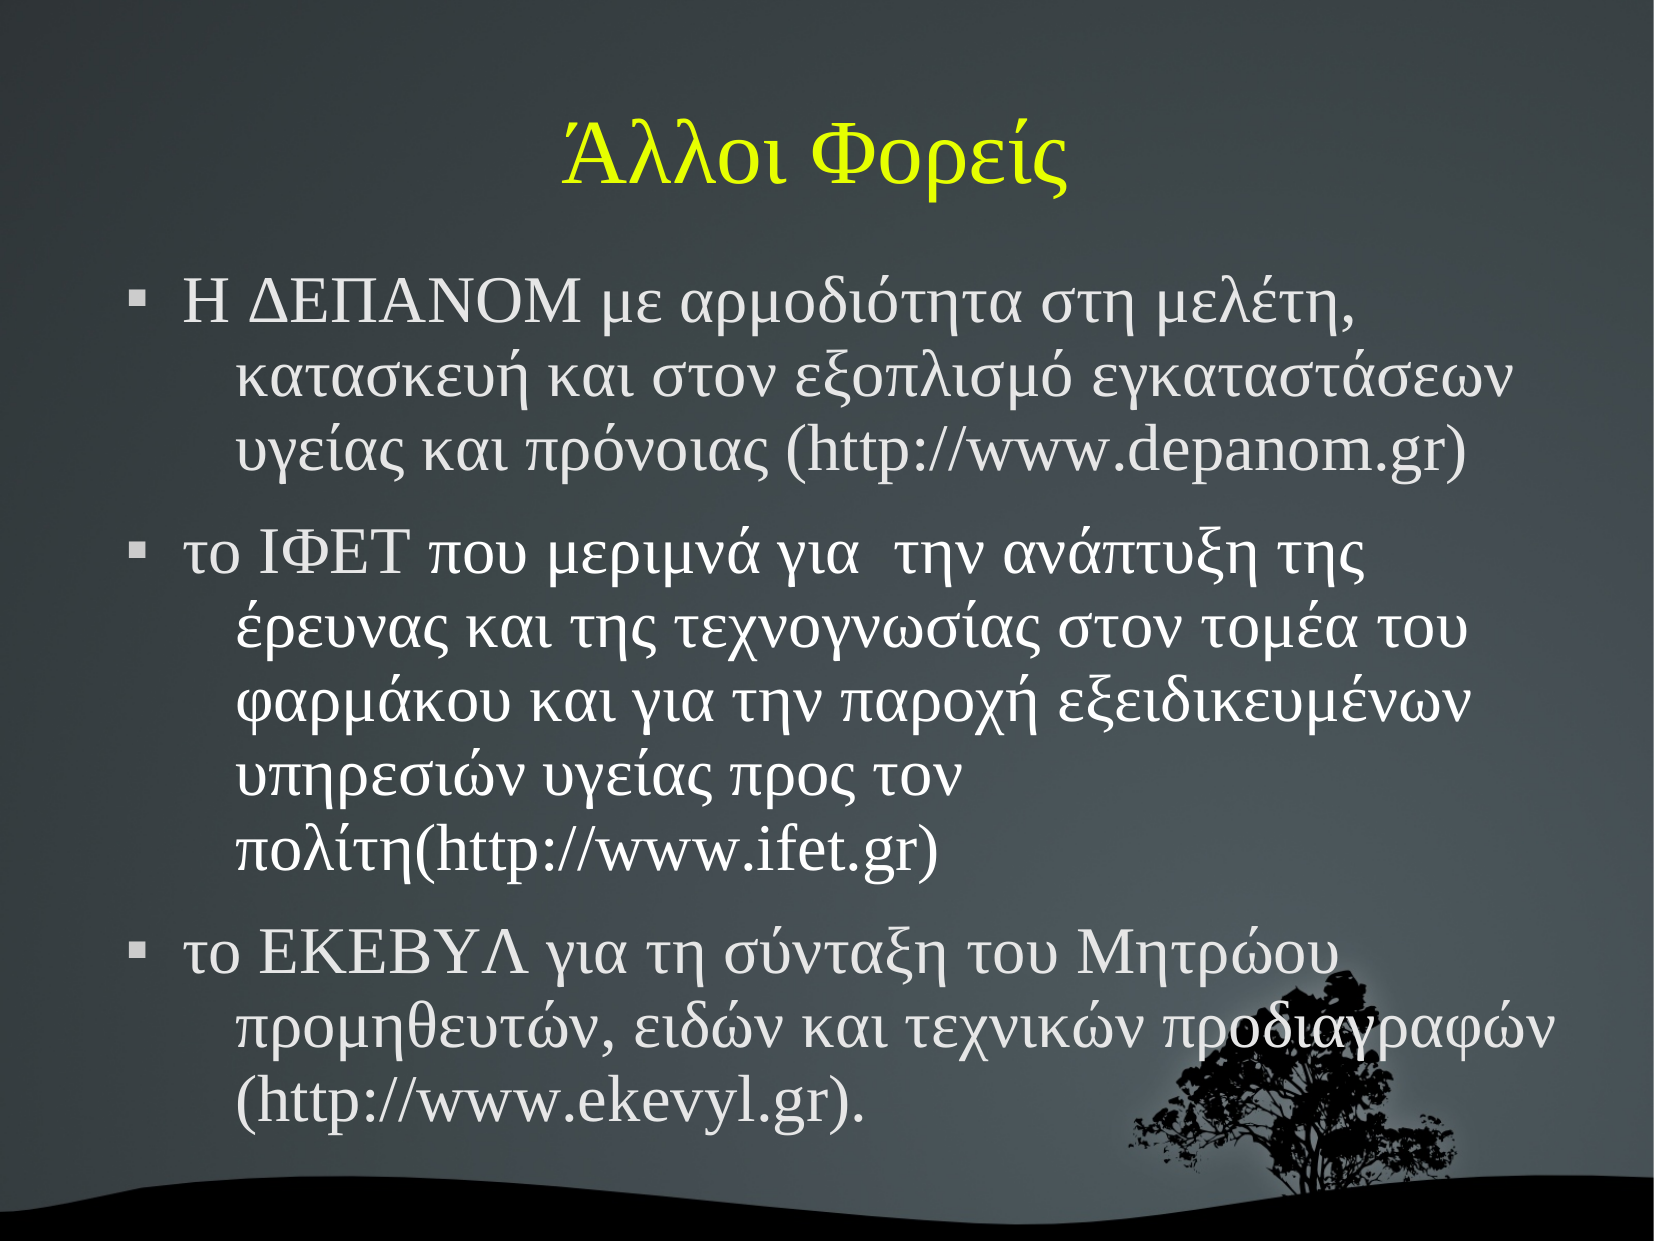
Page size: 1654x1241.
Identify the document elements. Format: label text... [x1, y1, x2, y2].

picture [0, 0, 1654, 1241]
title Άλλοι Φορείς [82, 56, 1571, 250]
list Η ΔΕΠΑΝΟΜ με αρμοδιότητα στη μελέτη, κατασκευή και στον εξοπλισμό εγκαταστάσεων υγείας και πρόνοιας (http://www.depanom.gr) το ΙΦΕΤ που μεριμνά για την ανάπτυξη της έρευνας και της τεχνογνωσίας στον τομέα του φαρμάκου και για την παροχή εξειδικευμένων υπηρεσιών υγείας προς τον πολίτη(http://www.ifet.gr) το ΕΚΕΒΥΛ για τη σύνταξη του Μητρώου προμηθευτών, ειδών και τεχνικών προδιαγραφών (http://www.ekevyl.gr). [93, 262, 1582, 1198]
